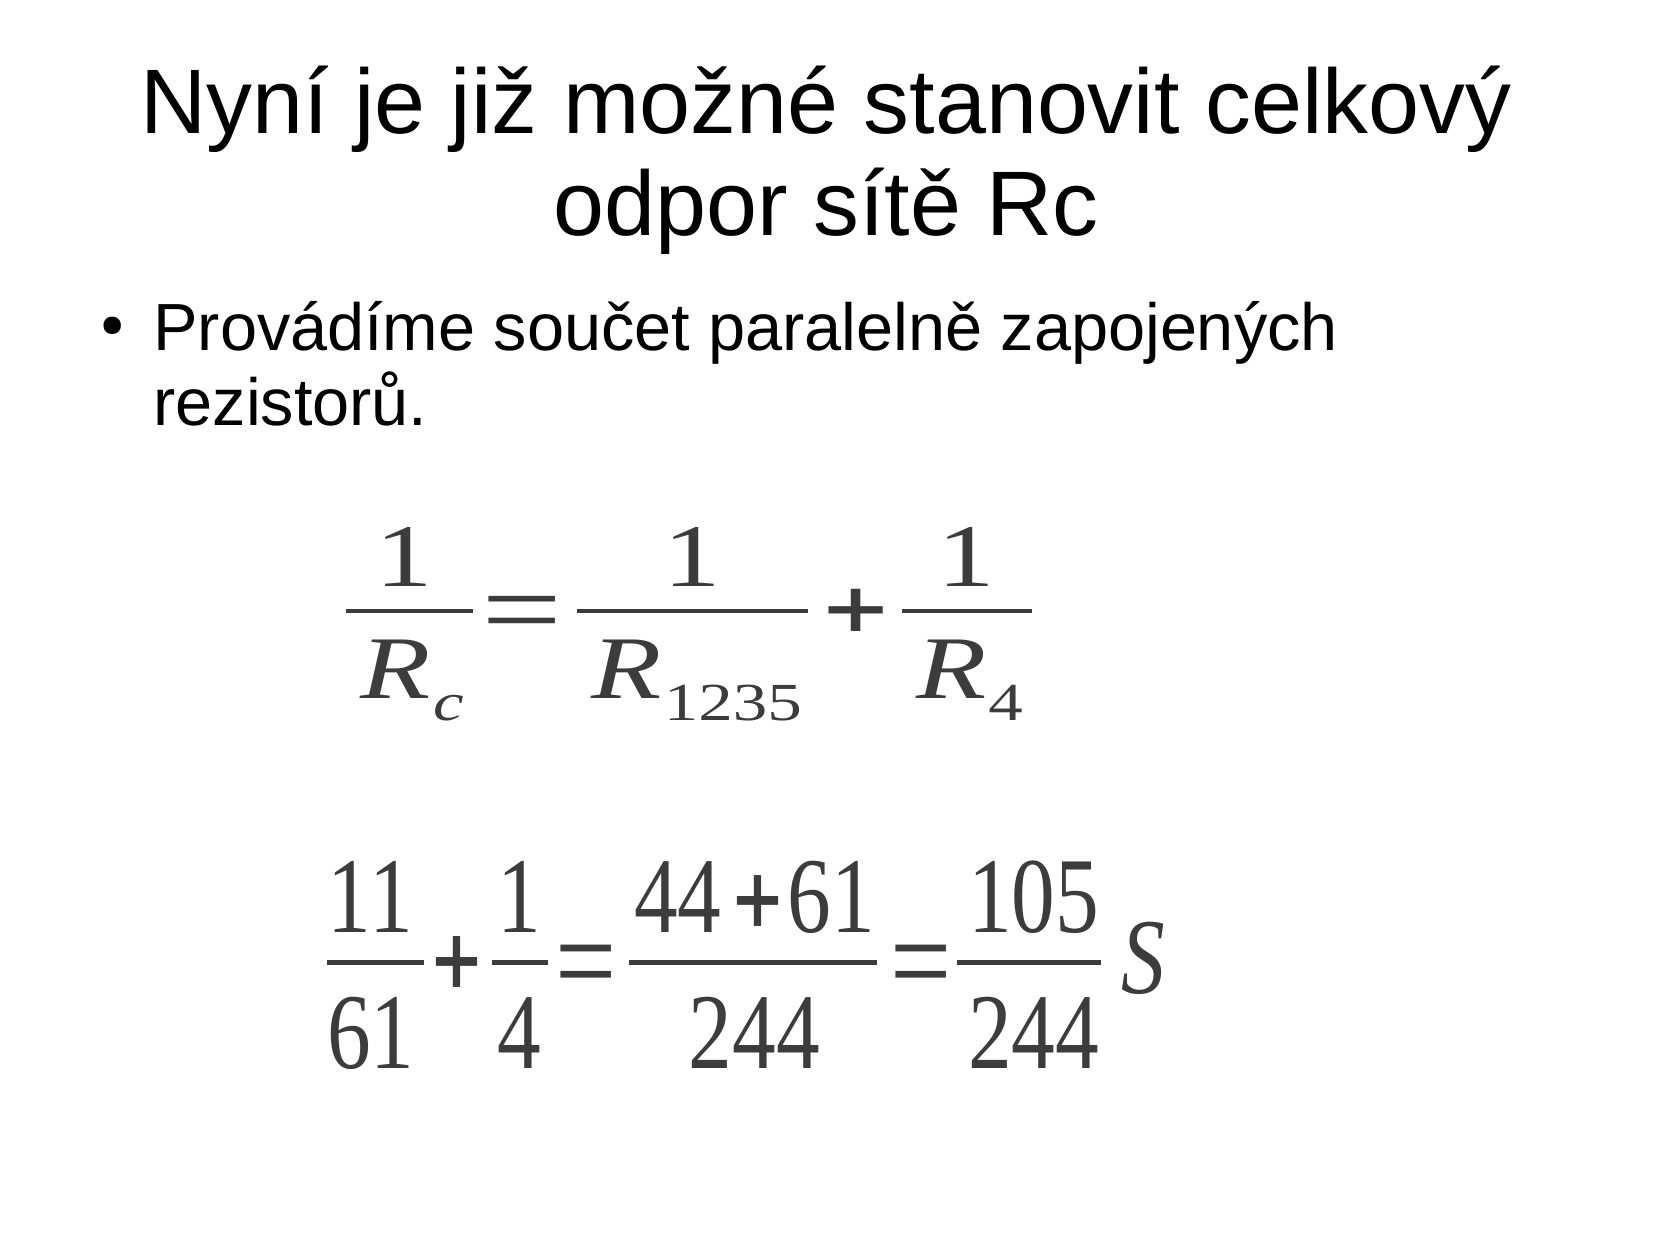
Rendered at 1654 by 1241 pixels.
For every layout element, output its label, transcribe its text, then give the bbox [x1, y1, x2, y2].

title Nyní je již možné stanovit celkový odpor sítě Rc [82, 49, 1571, 257]
picture [310, 507, 1063, 733]
picture [300, 838, 1193, 1093]
list Provádíme součet paralelně zapojených rezistorů. [82, 290, 1538, 1010]
